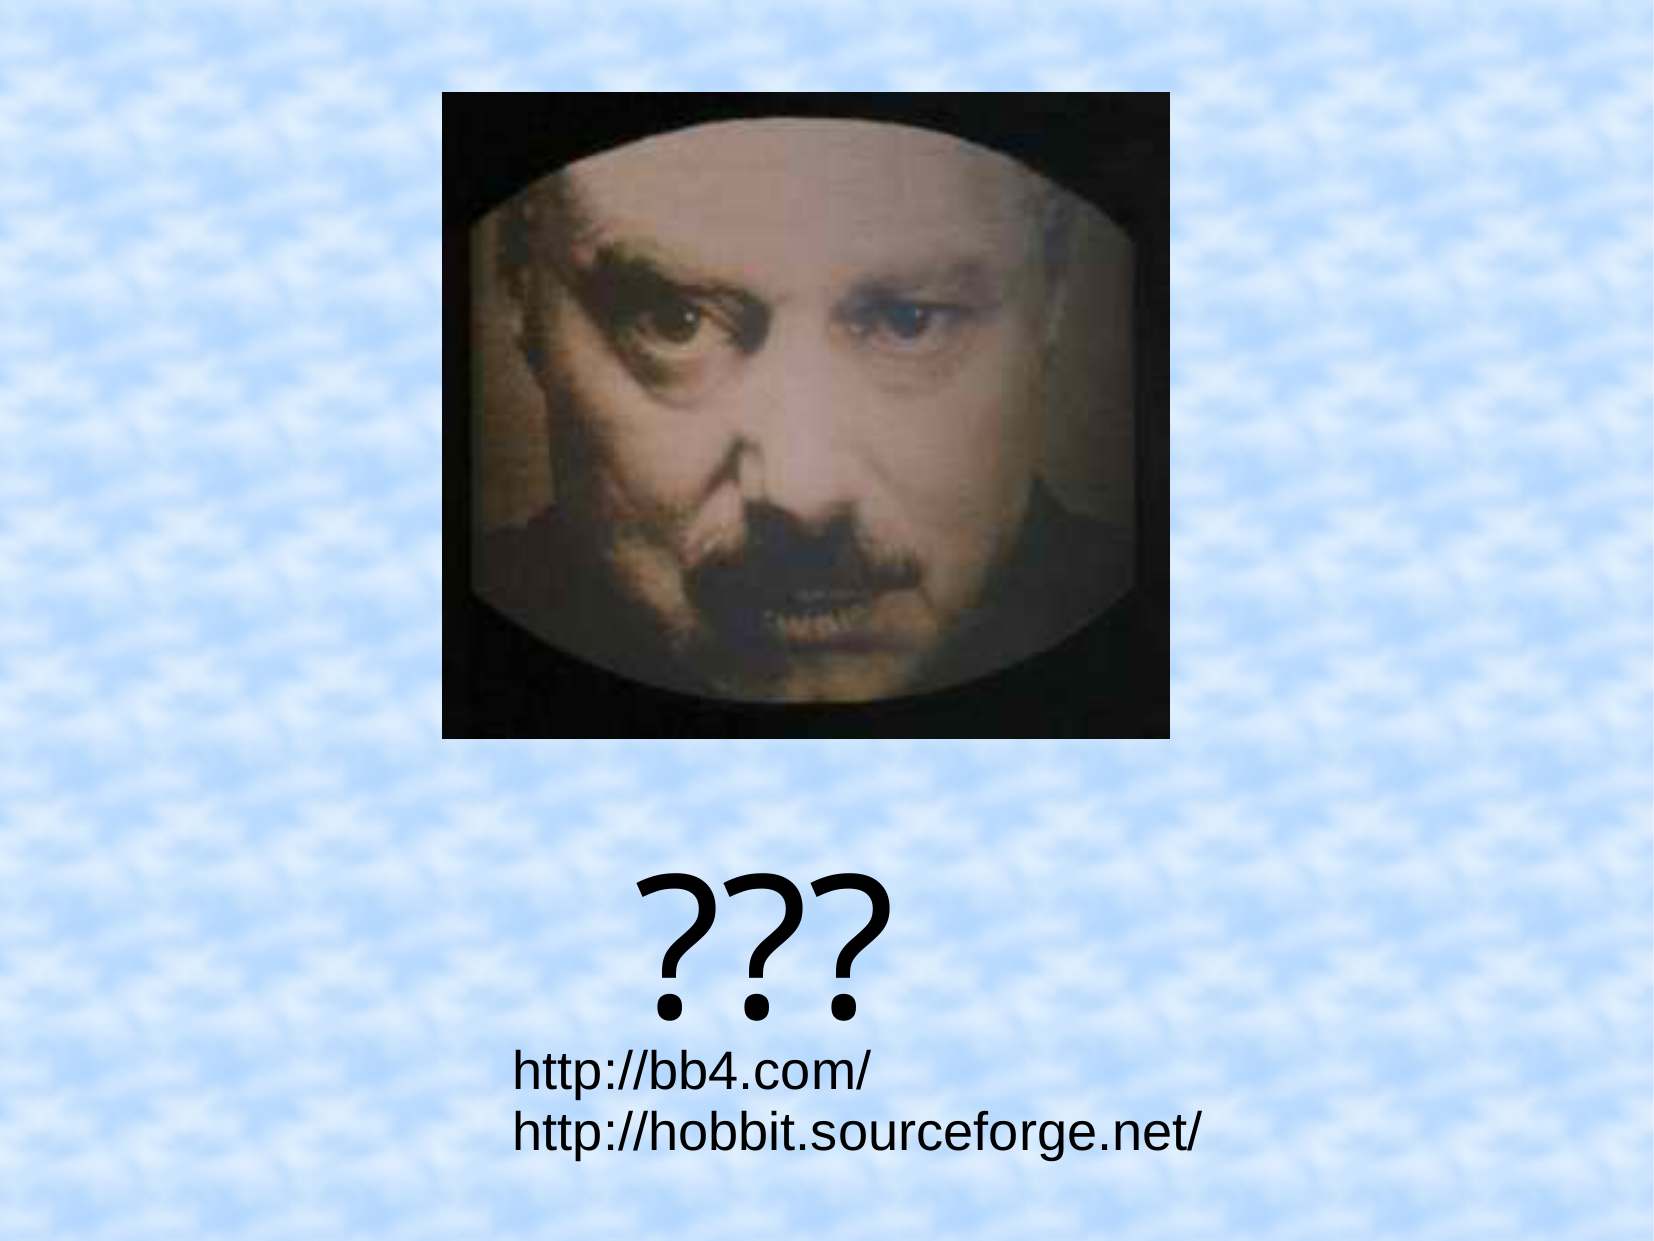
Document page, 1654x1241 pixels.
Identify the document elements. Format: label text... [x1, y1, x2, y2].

text_box ??? [620, 797, 1004, 1033]
text_box http://bb4.com/ http://hobbit.sourceforge.net/ [498, 1033, 1565, 1183]
picture [0, 0, 1654, 1241]
